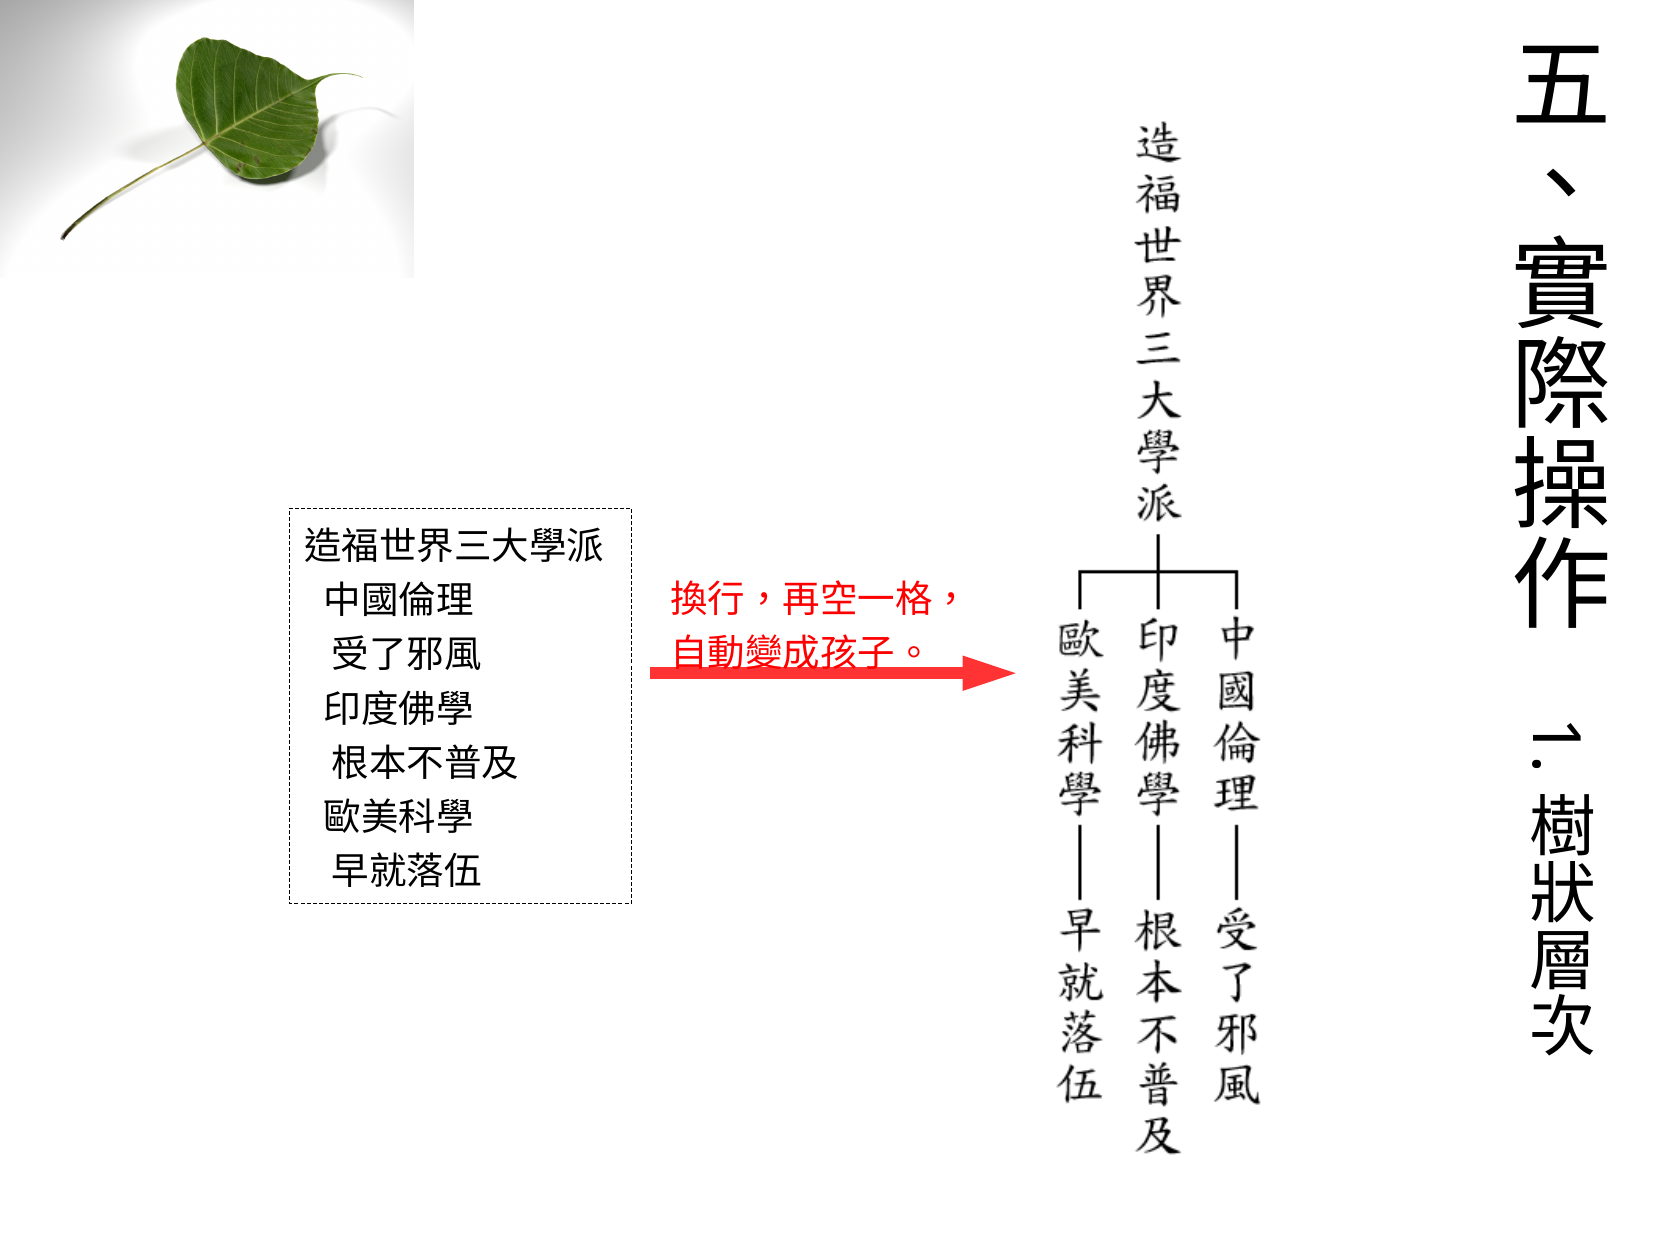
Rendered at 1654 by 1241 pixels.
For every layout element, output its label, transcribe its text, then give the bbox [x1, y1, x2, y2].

picture [1041, 75, 1276, 1205]
text_box 1.樹狀層次 [1511, 702, 1619, 1075]
text_box 五、實際操作 [1488, 17, 1642, 650]
text_box 造福世界三大學派 中國倫理 受了邪風 印度佛學 根本不普及 歐美科學 早就落伍 [289, 508, 632, 839]
picture [0, 0, 414, 278]
text_box 換行，再空一格，自動變成孩子。 [655, 561, 999, 667]
